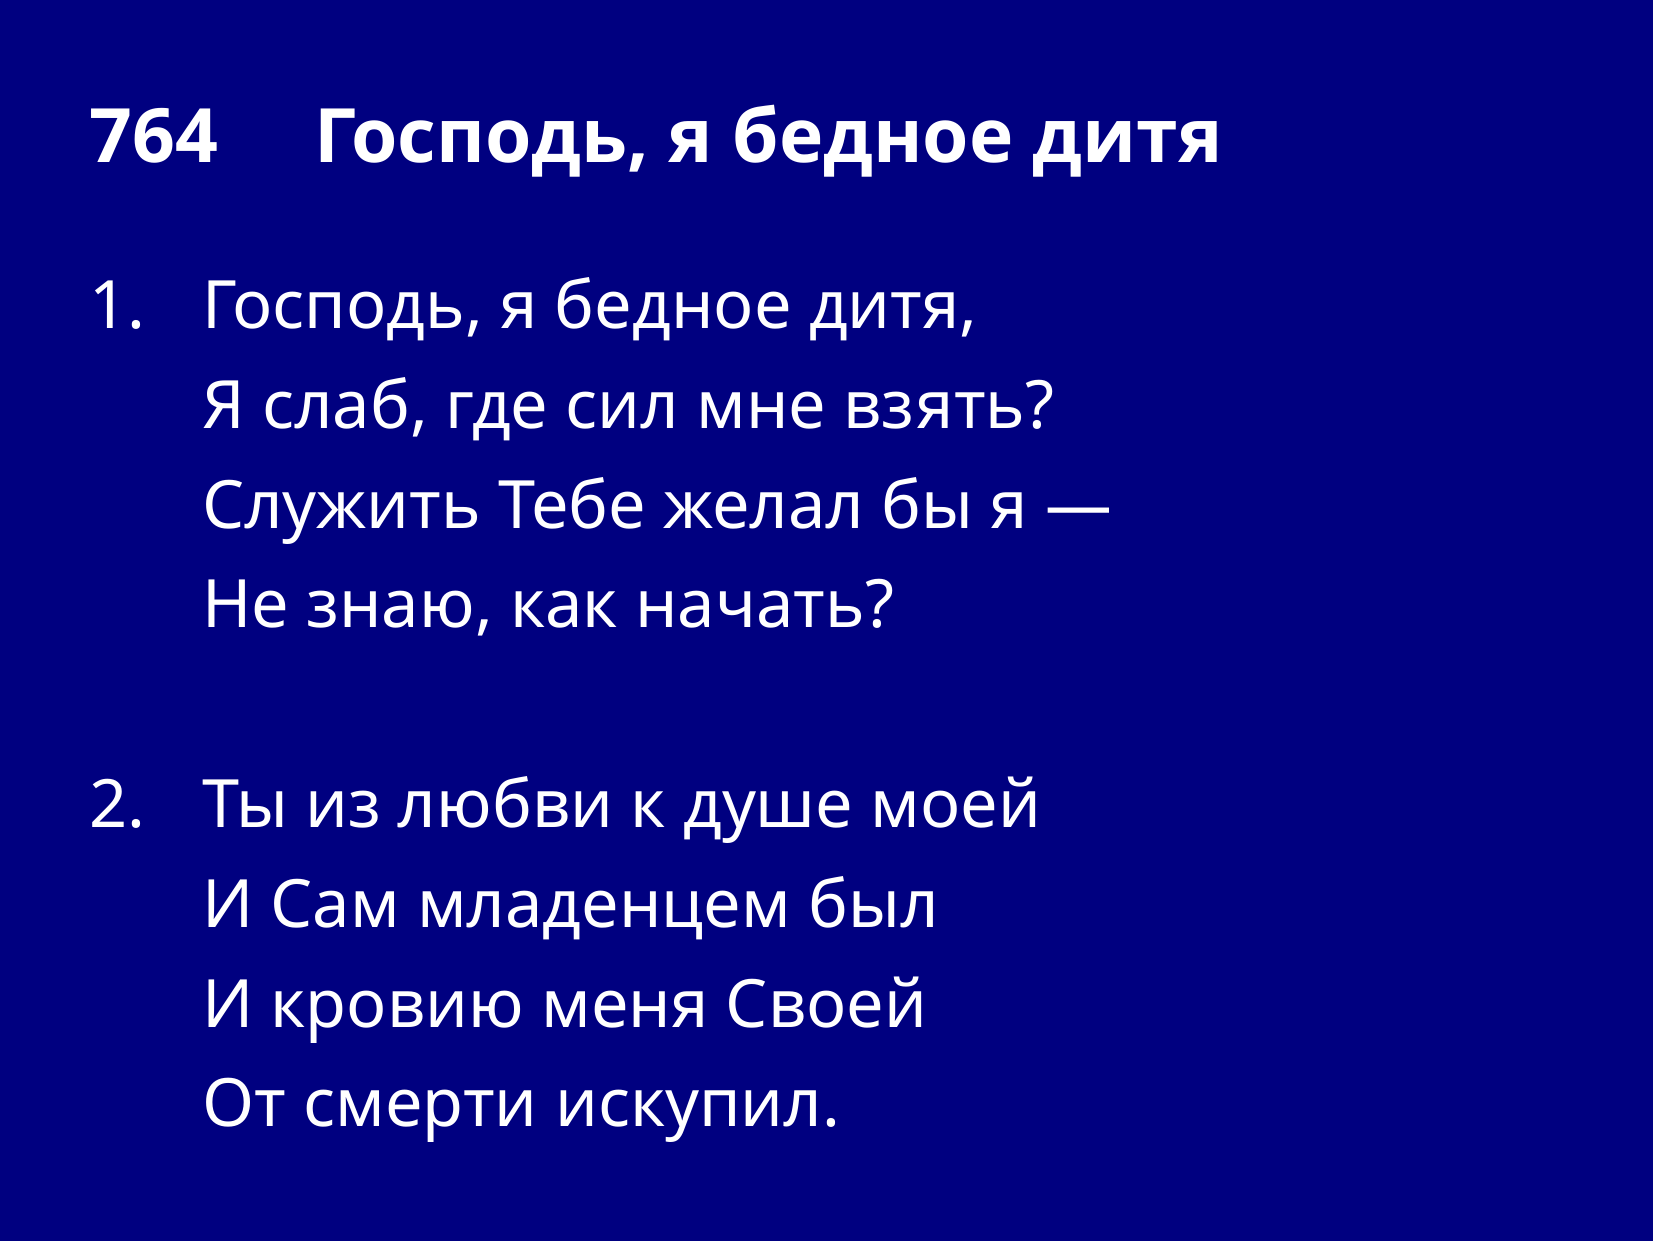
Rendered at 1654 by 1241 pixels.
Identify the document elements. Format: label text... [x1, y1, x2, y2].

text_box 1. Господь, я бедное дитя, Я слаб, где сил мне взять? Служить Тебе желал бы я — Не знаю, как начать? 2. Ты из любви к душе моей И Сам младенцем был И кровию меня Своей От смерти искупил. [75, 188, 1576, 1163]
text_box 764 Господь, я бедное дитя [75, 75, 1576, 188]
